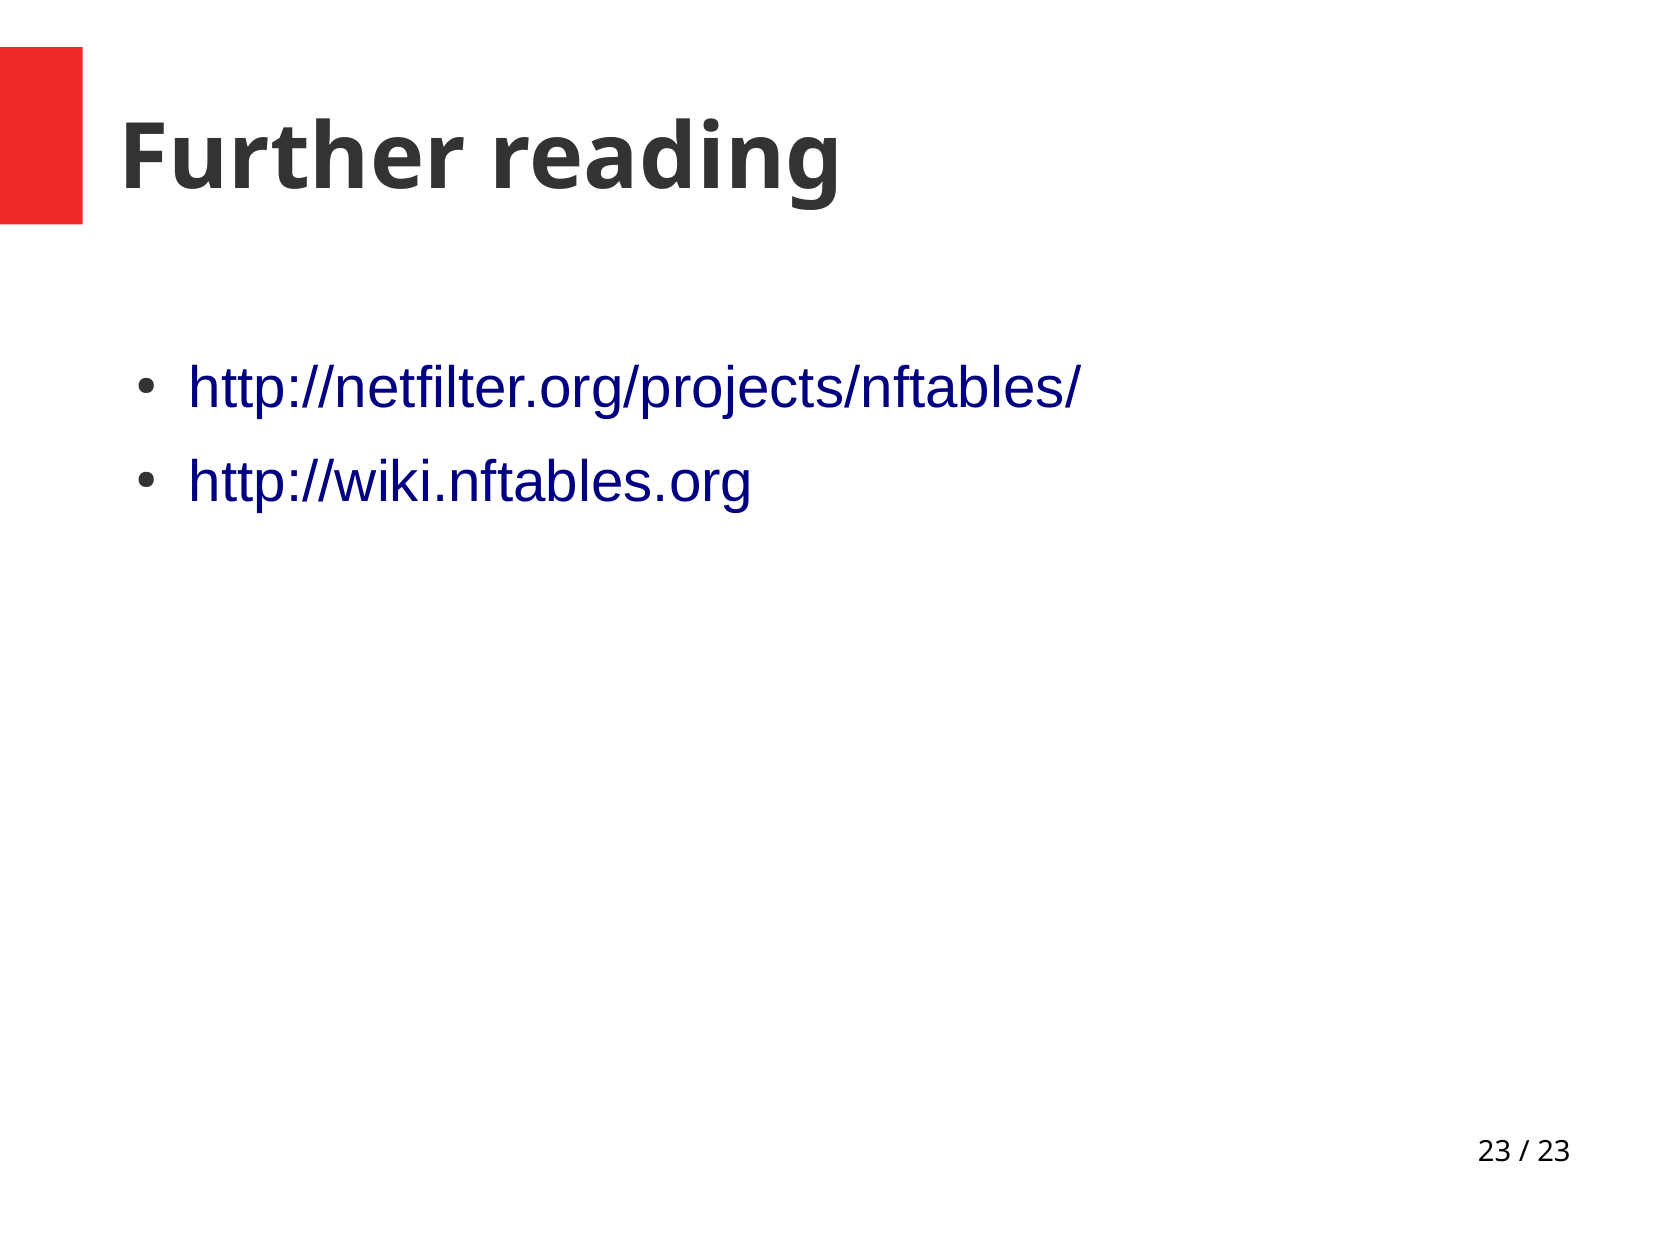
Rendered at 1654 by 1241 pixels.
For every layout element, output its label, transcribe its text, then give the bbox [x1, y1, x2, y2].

title Further reading [118, 49, 1571, 257]
list http://netfilter.org/projects/nftables/ http://wiki.nftables.org [118, 354, 1536, 1074]
